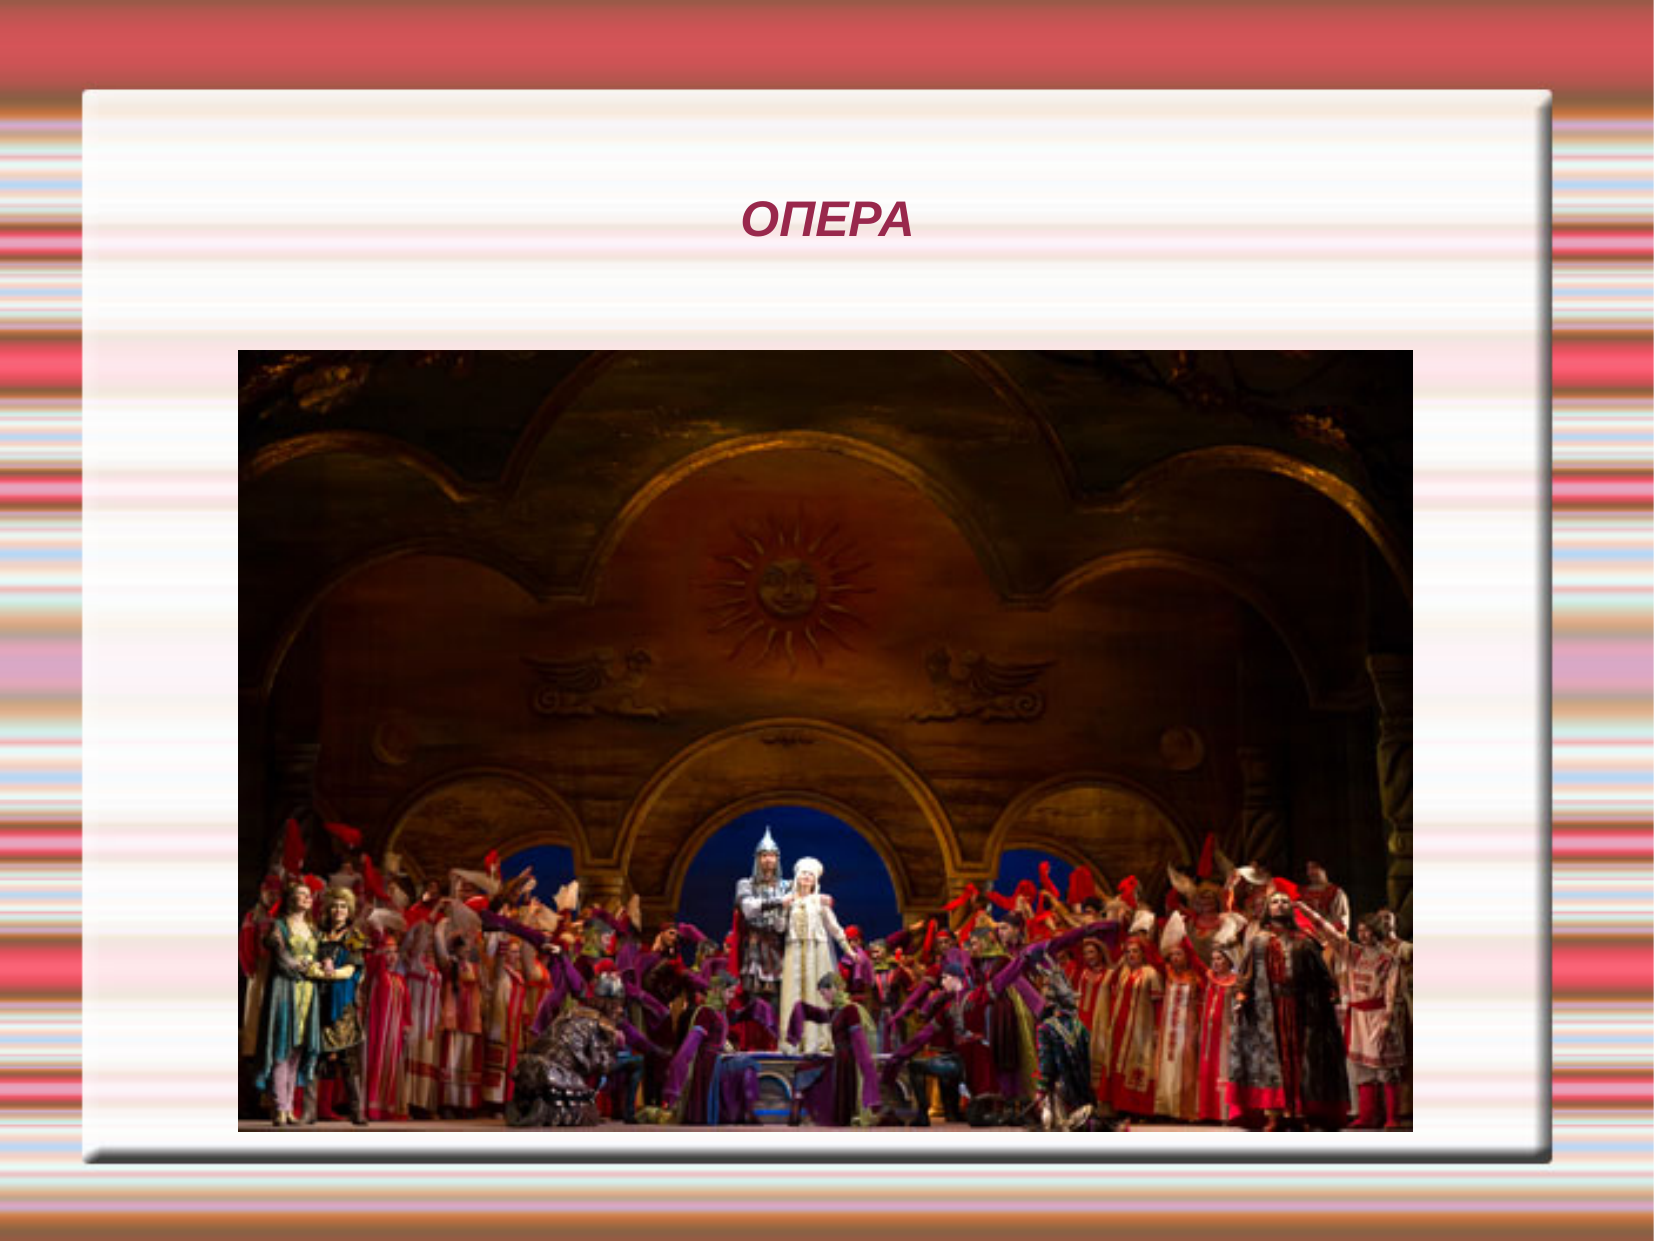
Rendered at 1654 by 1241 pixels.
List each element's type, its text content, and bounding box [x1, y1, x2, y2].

picture [0, 0, 1654, 1241]
title ОПЕРА [121, 114, 1534, 322]
